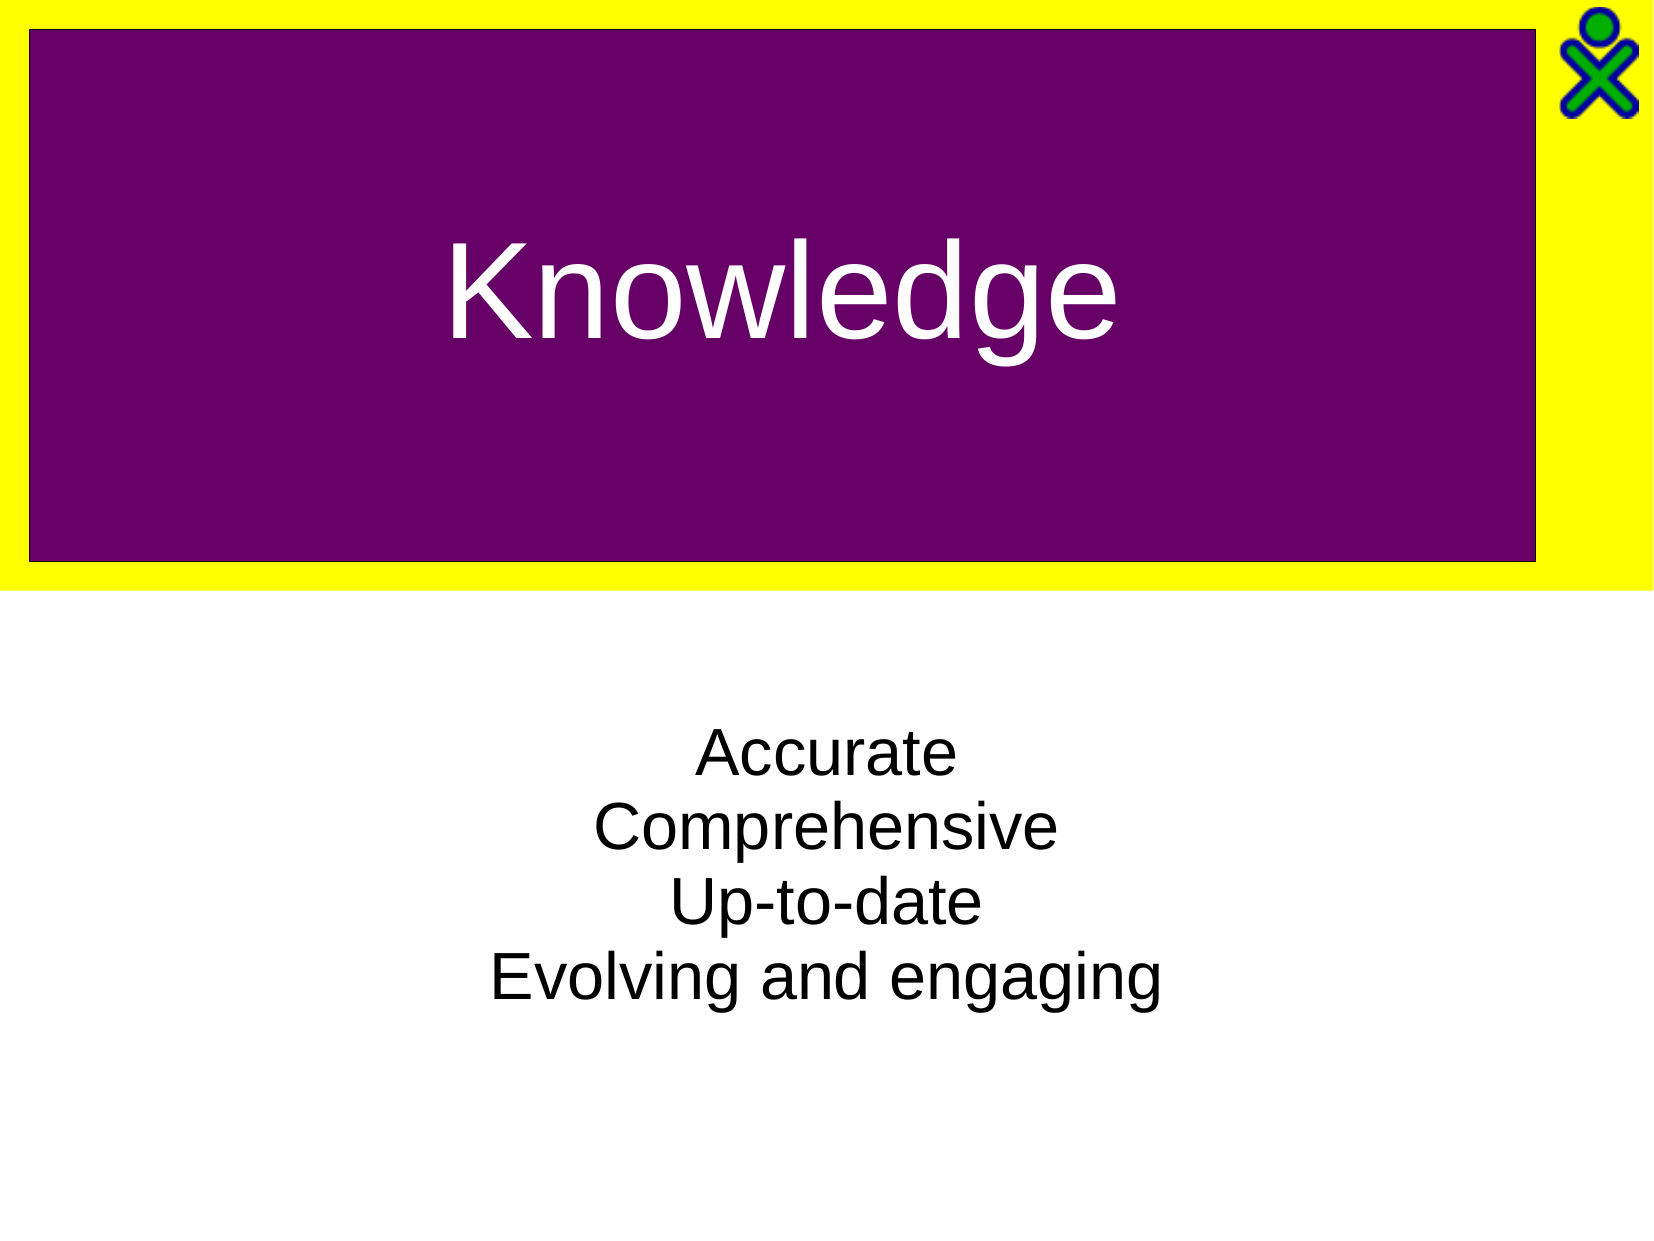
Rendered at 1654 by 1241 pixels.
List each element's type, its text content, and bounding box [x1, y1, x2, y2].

subtitle Accurate Comprehensive Up-to-date Evolving and engaging [82, 627, 1571, 1102]
title Knowledge [59, 56, 1506, 525]
picture [1559, 7, 1639, 119]
